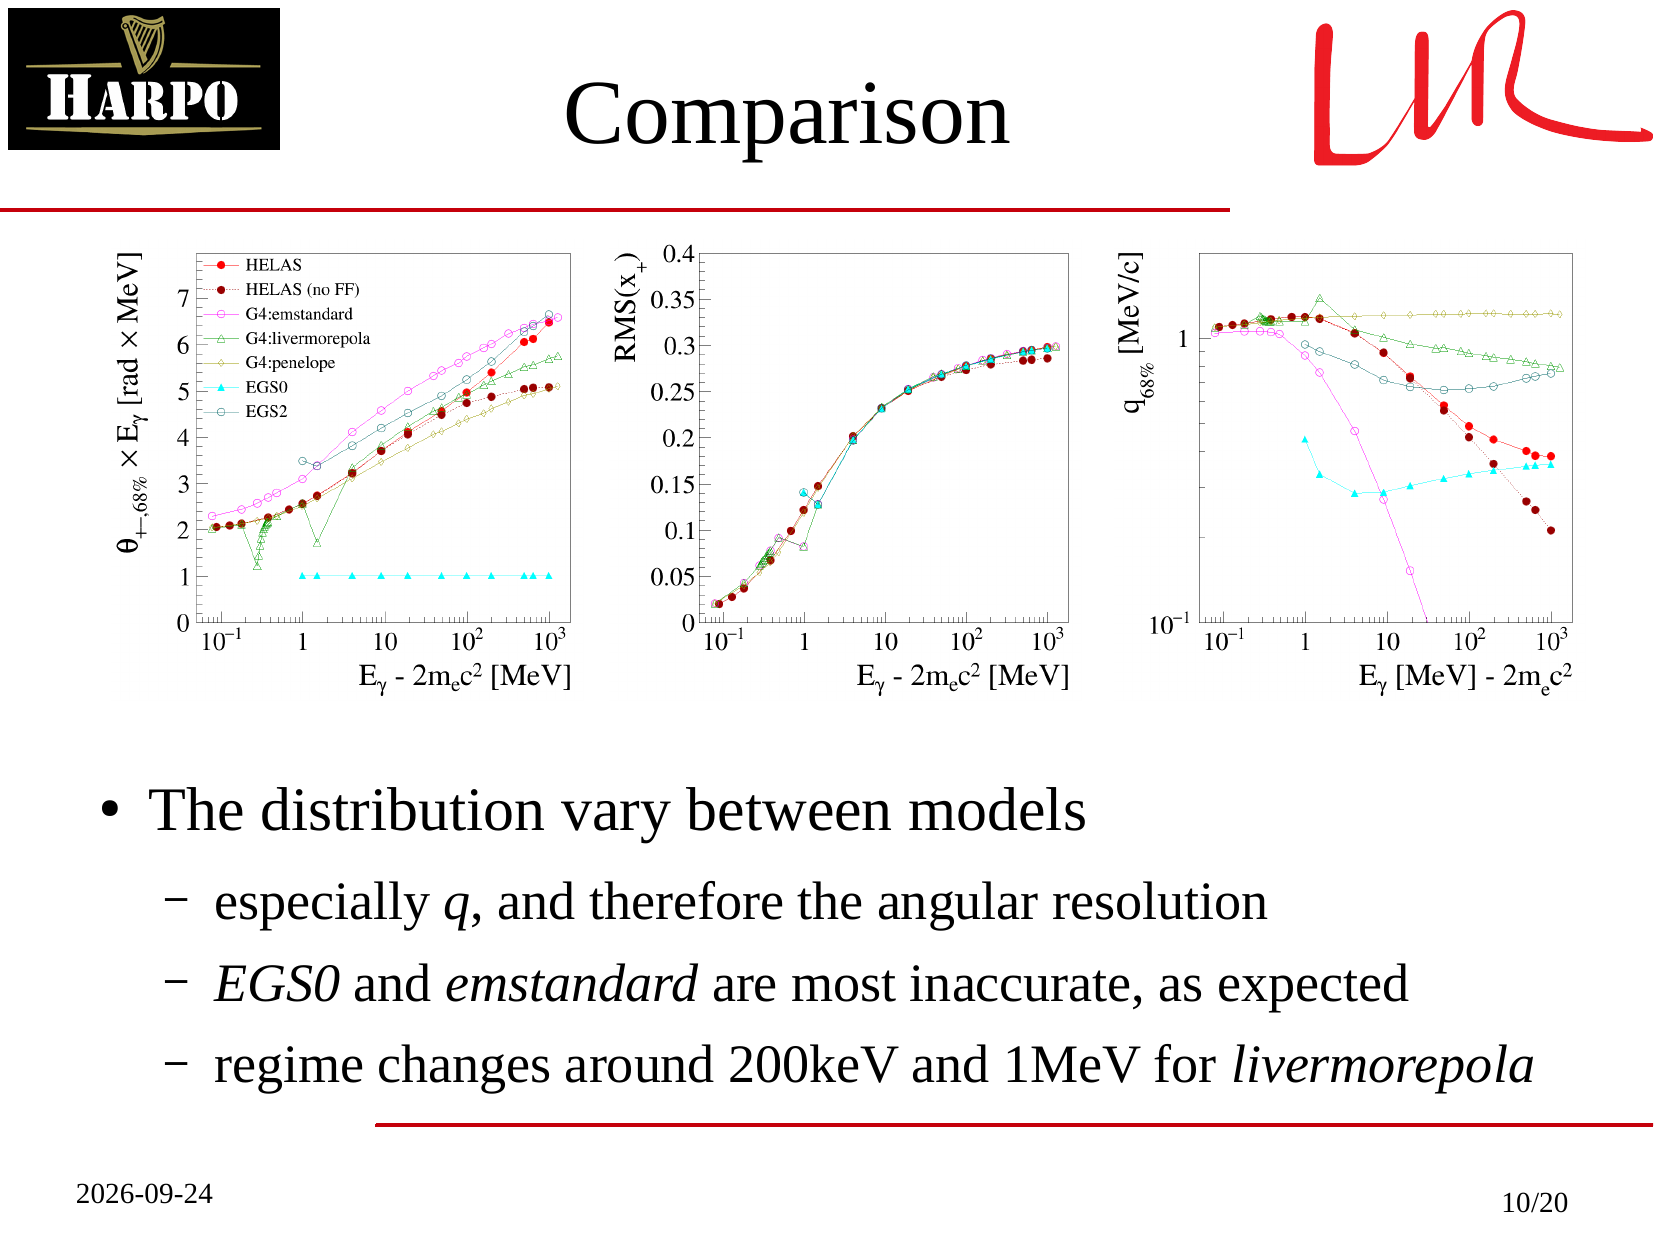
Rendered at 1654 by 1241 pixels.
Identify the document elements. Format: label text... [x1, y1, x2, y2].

picture [1314, 10, 1653, 166]
picture [1114, 239, 1586, 701]
title Comparison [285, 15, 1291, 211]
picture [111, 239, 584, 701]
picture [609, 239, 1082, 701]
picture [8, 8, 280, 150]
list The distribution vary between models especially q, and therefore the angular resolution EGS0 and emstandard are most inaccurate, as expected regime changes around 200keV and 1MeV for livermorepola [82, 775, 1560, 1101]
